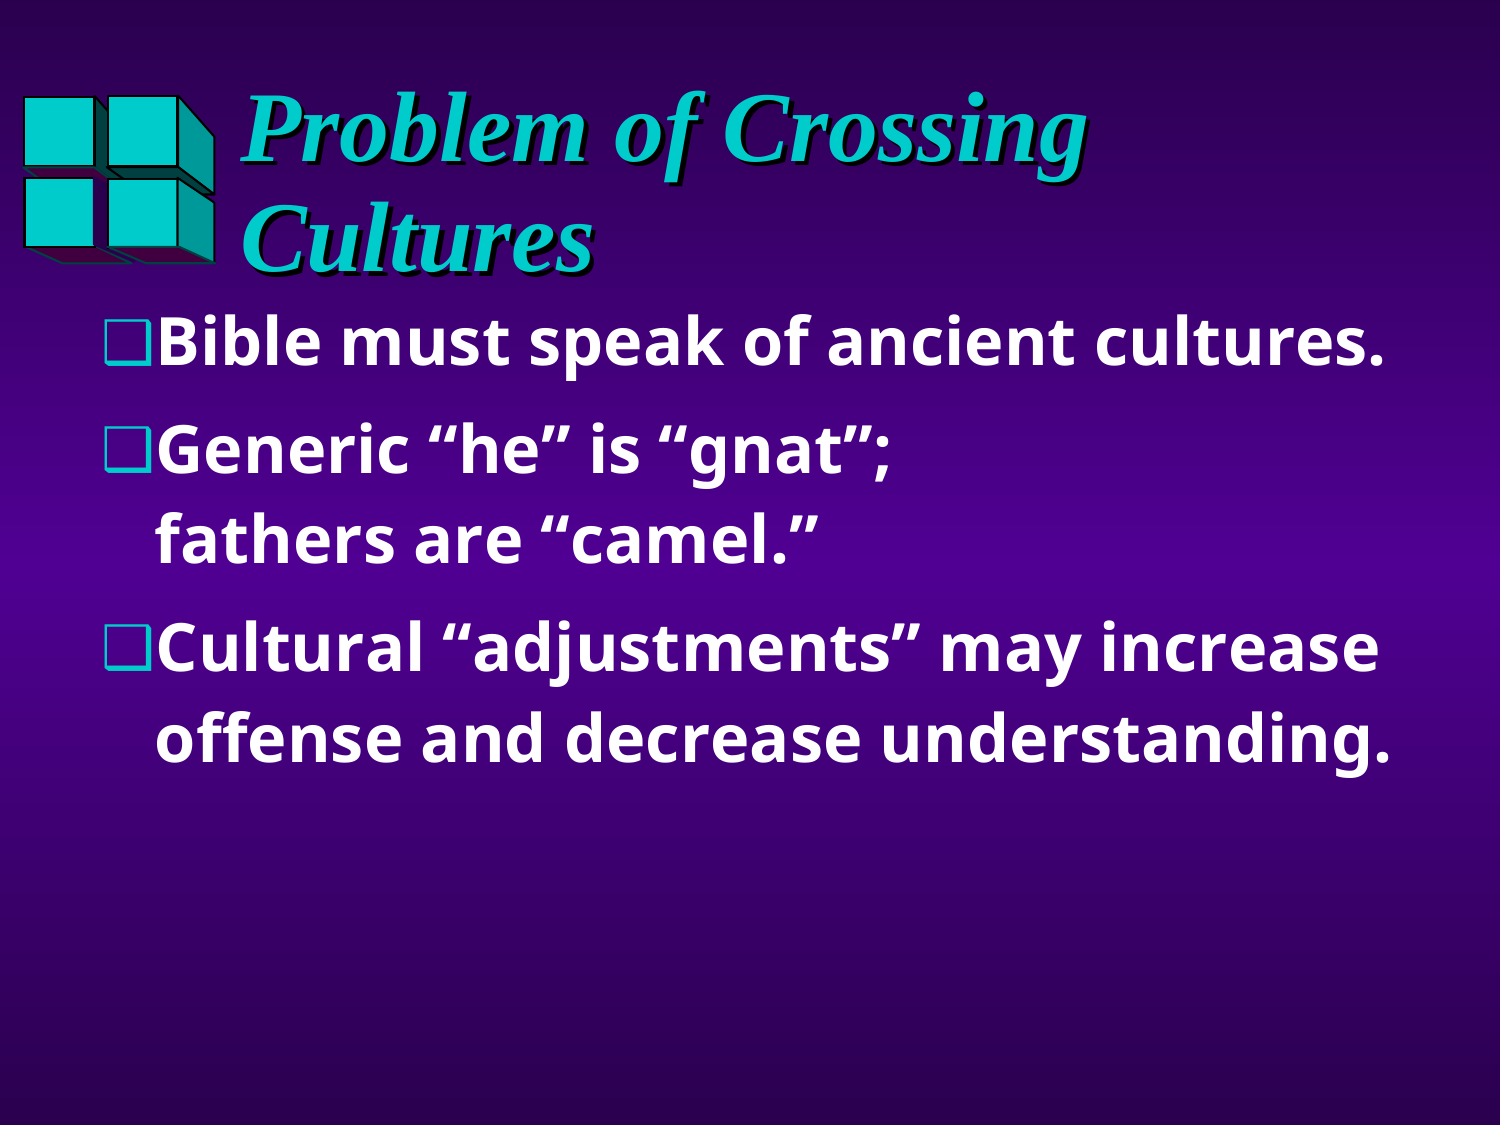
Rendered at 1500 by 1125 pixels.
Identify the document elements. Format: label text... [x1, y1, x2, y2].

list Bible must speak of ancient cultures. Generic “he” is “gnat”; fathers are “camel.” Cultural “adjustments” may increase offense and decrease understanding. [87, 287, 1488, 1113]
title Problem of Crossing Cultures [224, 64, 1388, 287]
